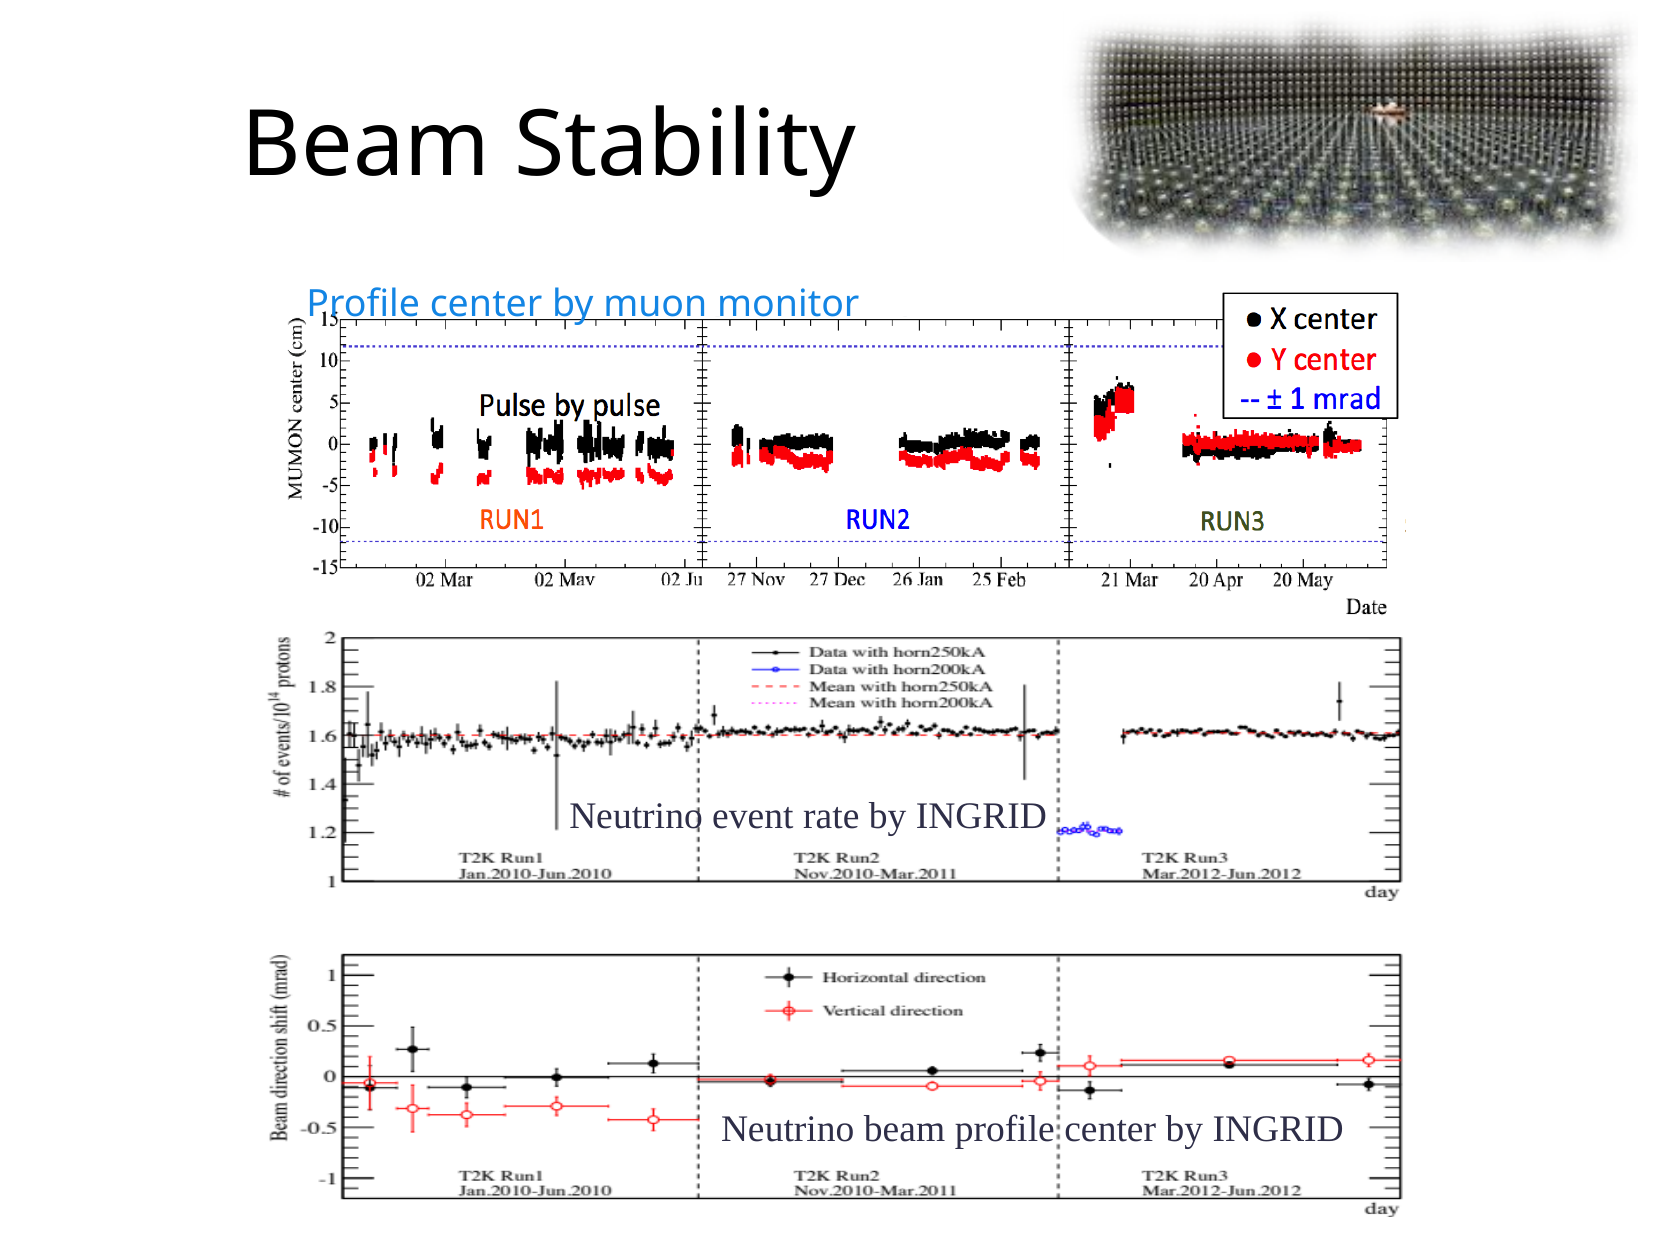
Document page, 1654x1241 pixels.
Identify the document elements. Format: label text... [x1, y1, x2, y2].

text_box Profile center by muon monitor [306, 279, 861, 325]
picture [251, 281, 1407, 1217]
picture [1062, 11, 1638, 262]
title Beam Stability [23, 23, 1075, 257]
text_box Neutrino beam profile center by INGRID [706, 1096, 1359, 1157]
text_box Neutrino event rate by INGRID [554, 783, 1062, 844]
